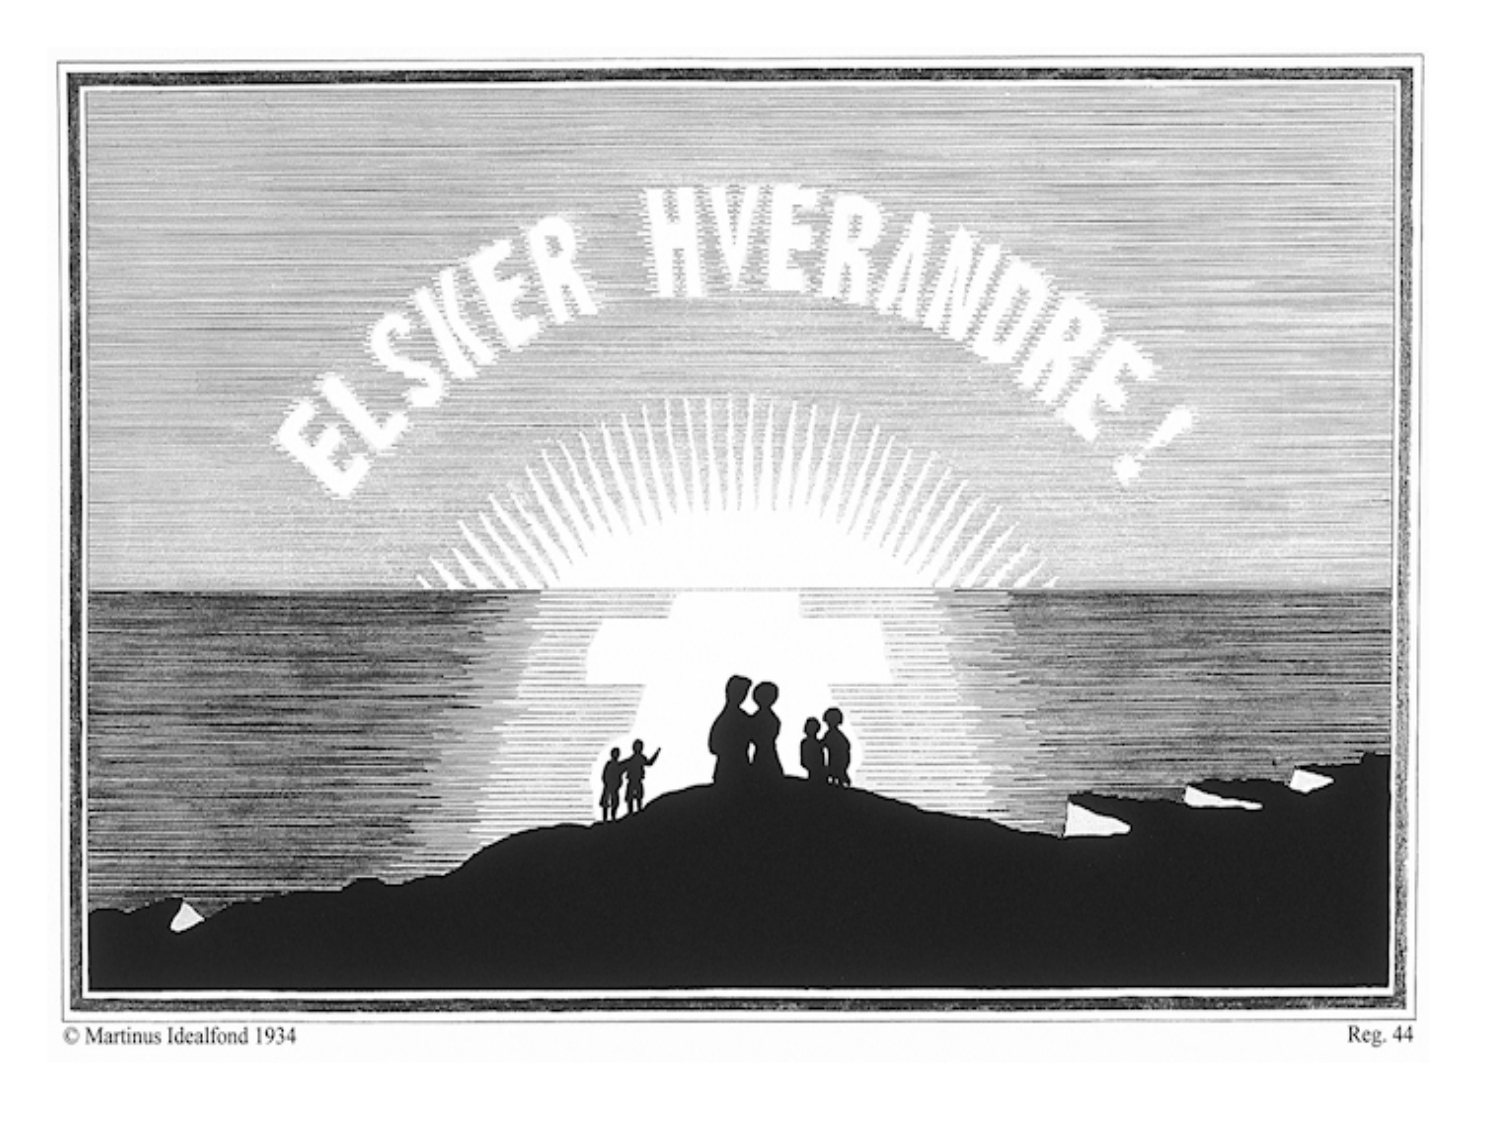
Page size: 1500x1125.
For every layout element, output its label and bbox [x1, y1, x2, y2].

picture [47, 47, 1429, 1063]
